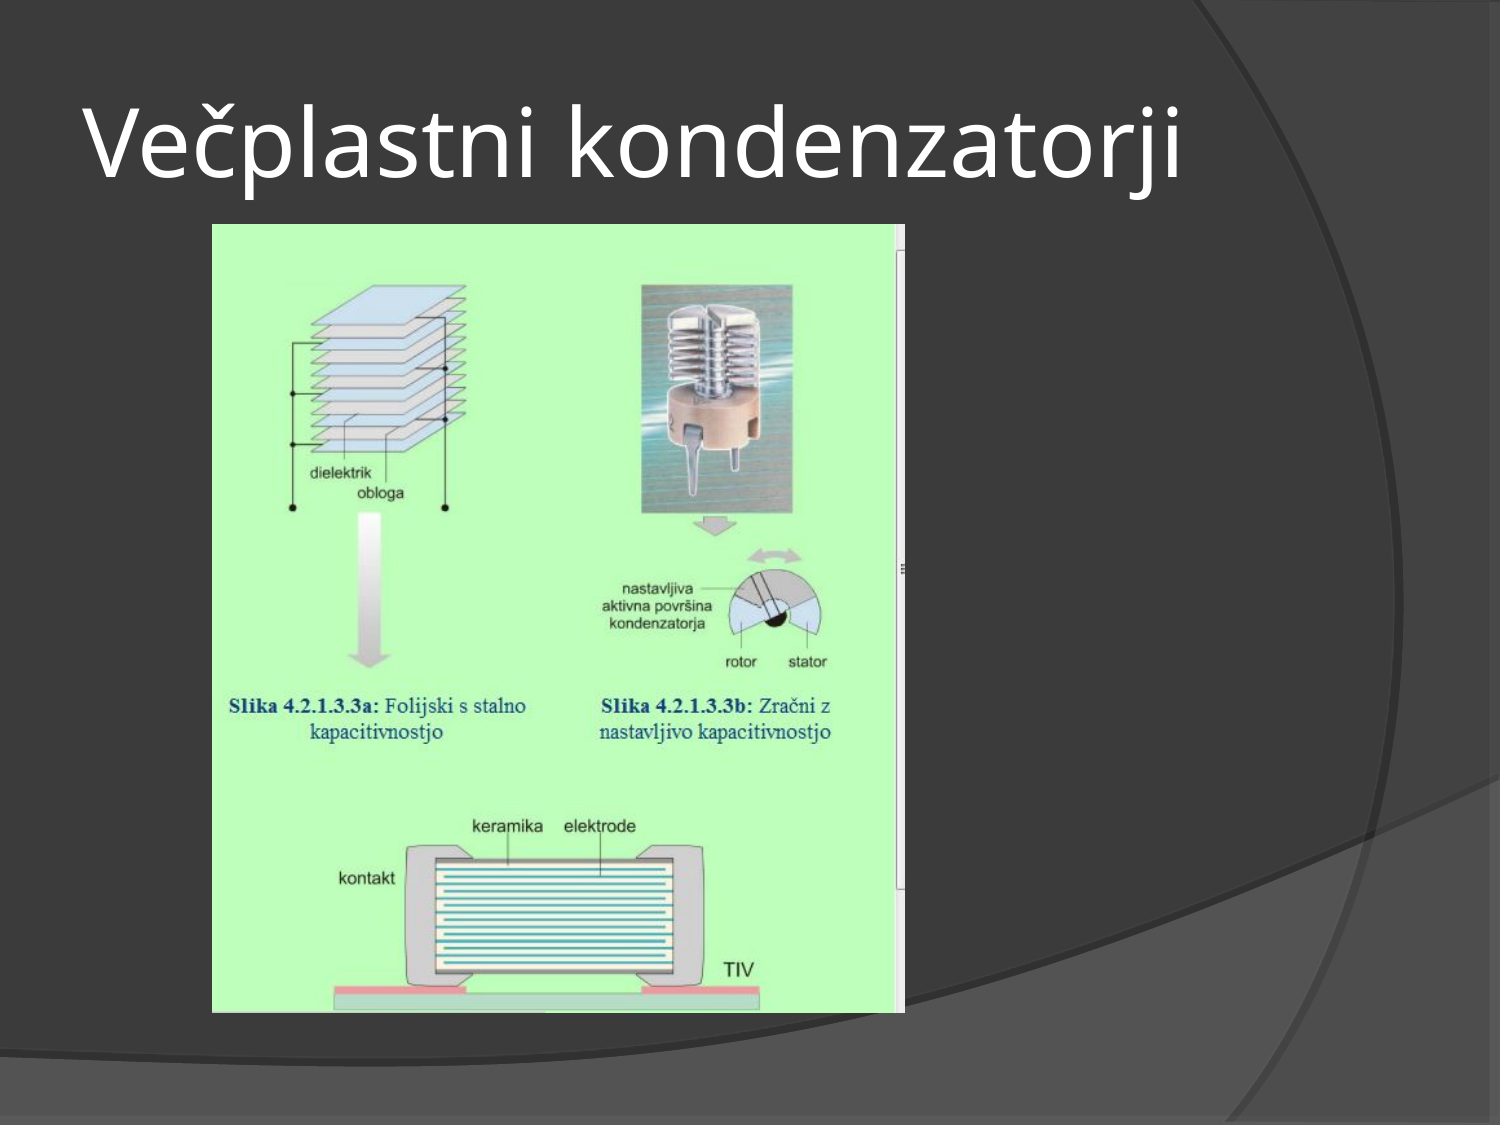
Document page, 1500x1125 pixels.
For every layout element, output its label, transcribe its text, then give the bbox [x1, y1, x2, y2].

title Večplastni kondenzatorji [75, 45, 1300, 233]
picture [212, 224, 905, 1013]
